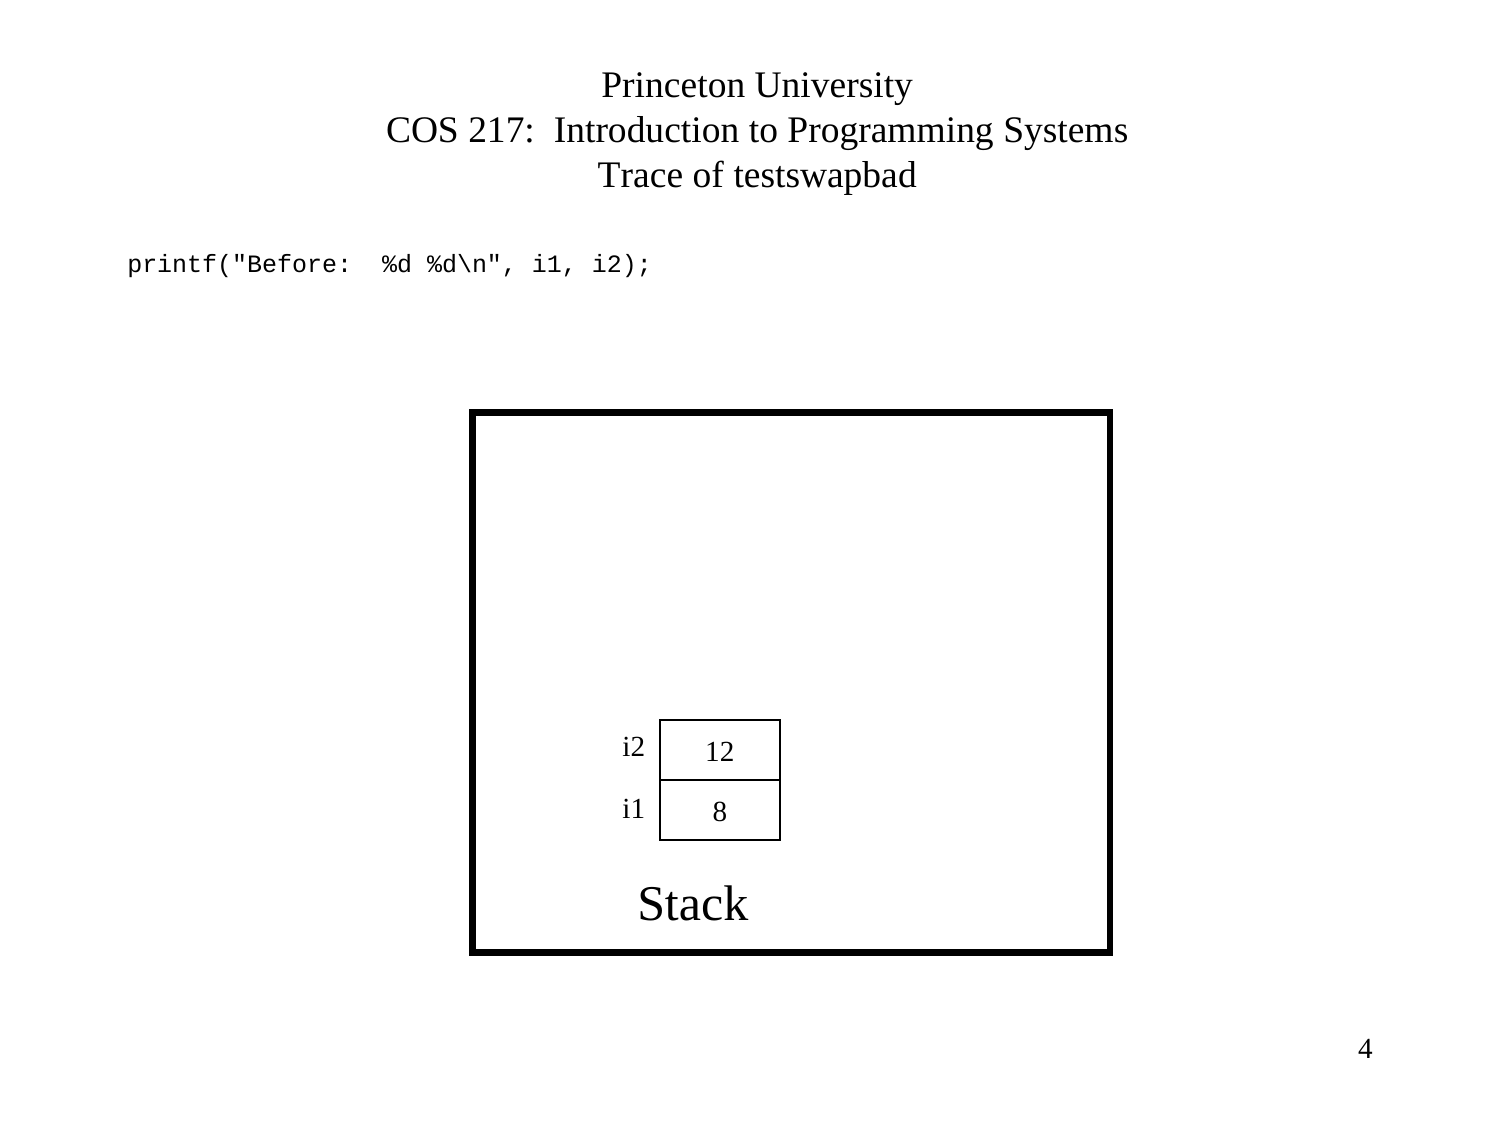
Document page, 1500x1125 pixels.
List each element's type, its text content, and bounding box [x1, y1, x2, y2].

text_box 12 [660, 720, 781, 781]
text_box printf("Before: %d %d\n", i1, i2); [112, 239, 728, 286]
text_box Princeton University COS 217: Introduction to Programming Systems Trace of testswapbad [202, 52, 1313, 203]
text_box i2 [492, 719, 661, 771]
text_box i1 [492, 782, 660, 833]
text_box Stack [622, 862, 802, 938]
text_box 8 [660, 781, 781, 841]
